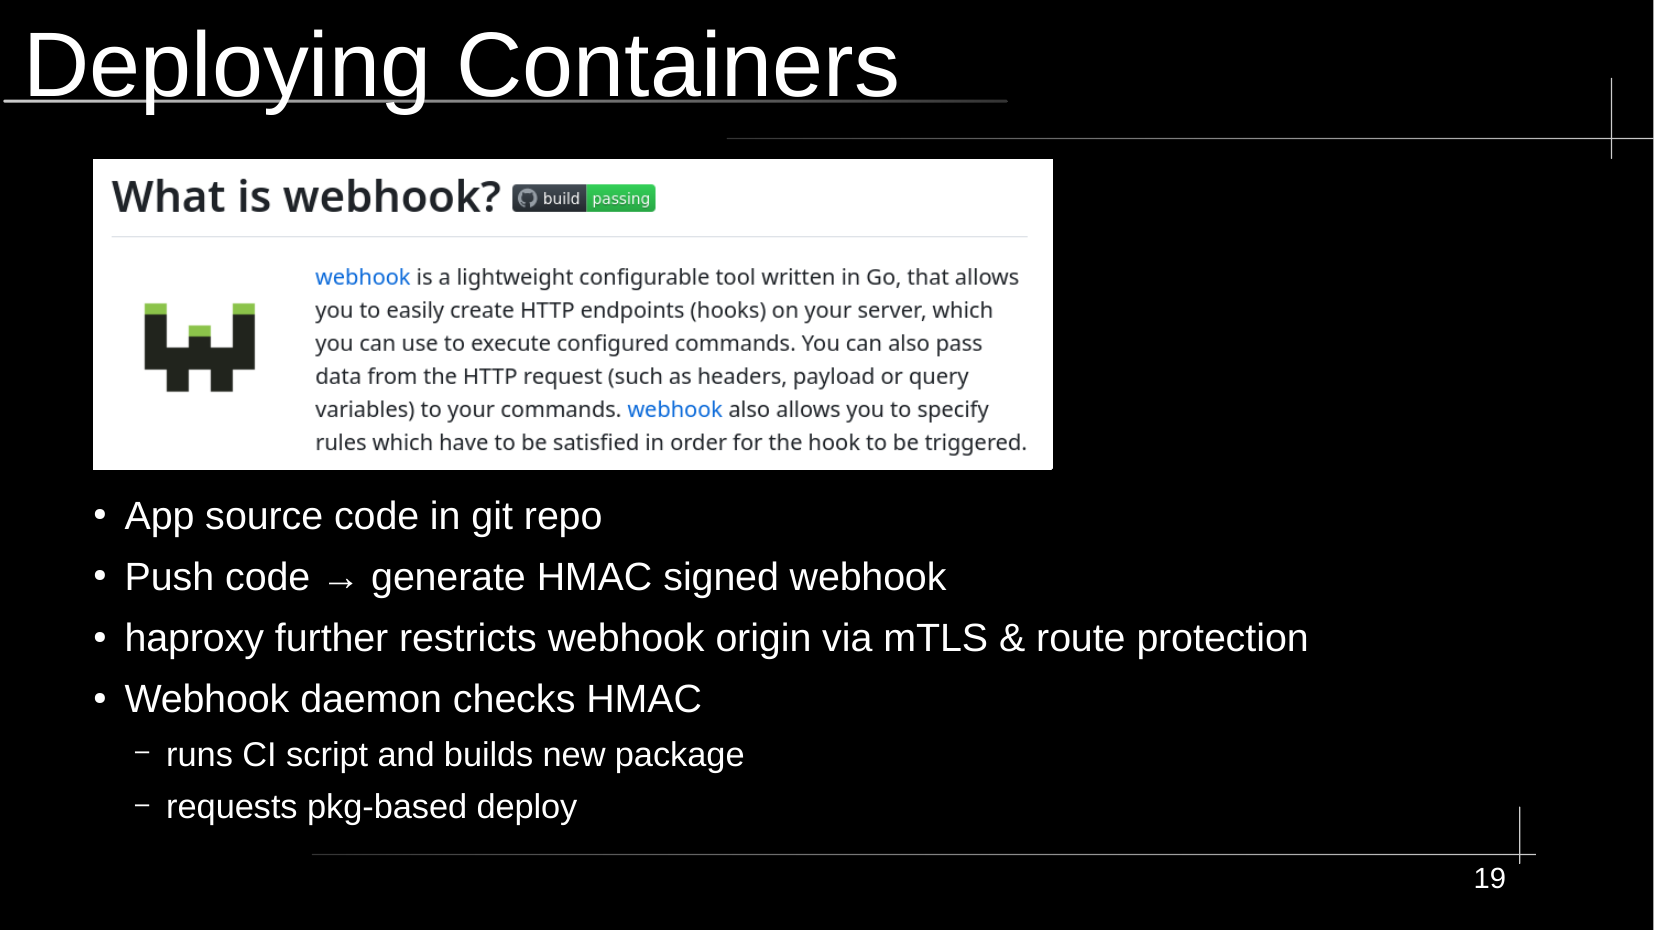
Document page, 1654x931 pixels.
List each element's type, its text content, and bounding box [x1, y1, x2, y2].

title Deploying Containers [23, 11, 1589, 119]
picture [93, 159, 1053, 470]
list App source code in git repo Push code → generate HMAC signed webhook haproxy further restricts webhook origin via mTLS & route protection Webhook daemon checks HMAC runs CI script and builds new package requests pkg-based deploy [82, 493, 1538, 828]
